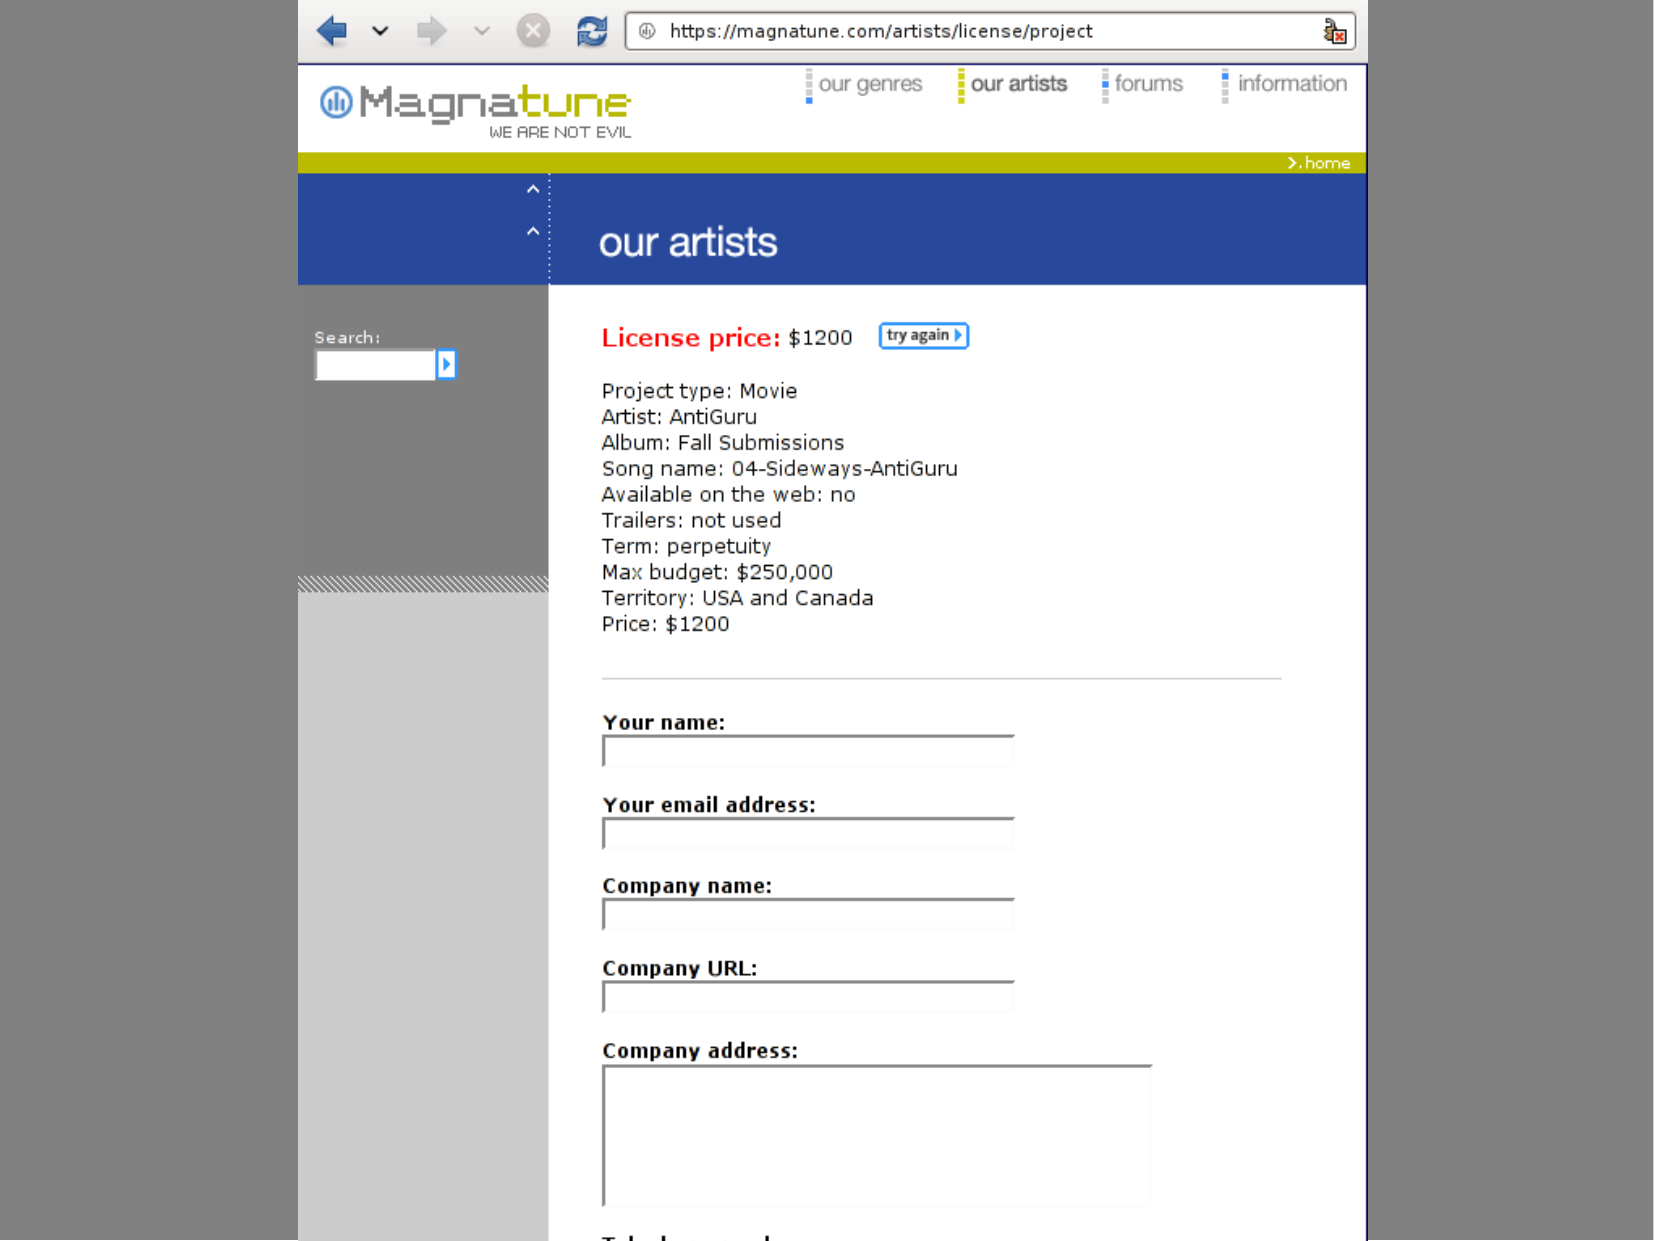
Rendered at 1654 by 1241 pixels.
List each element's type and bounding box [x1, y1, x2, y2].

picture [298, 0, 1368, 1241]
